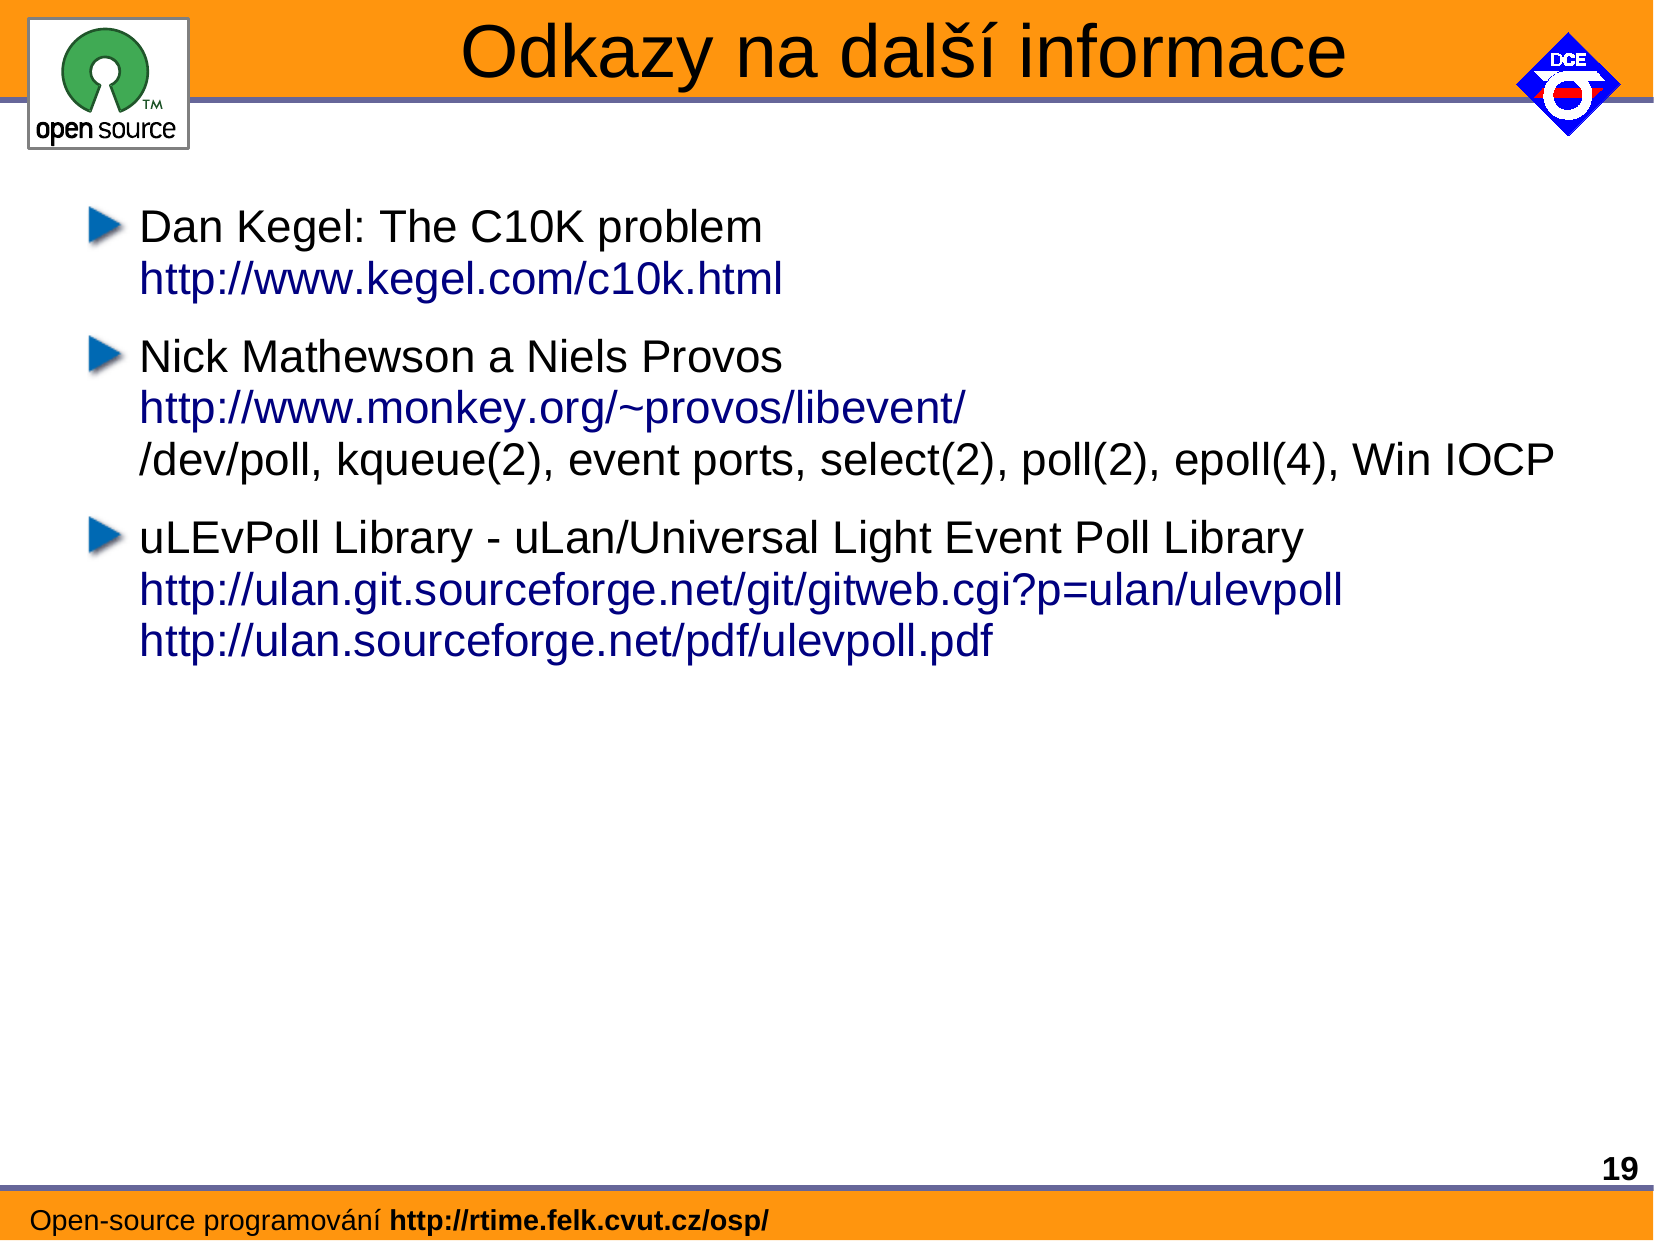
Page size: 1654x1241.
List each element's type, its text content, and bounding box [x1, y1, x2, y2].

title Odkazy na další informace [178, 4, 1631, 98]
list Dan Kegel: The C10K problem http://www.kegel.com/c10k.html Nick Mathewson a Niels Provos http://www.monkey.org/~provos/libevent/ /dev/poll, kqueue(2), event ports, select(2), poll(2), epoll(4), Win IOCP uLEvPoll Library - uLan/Universal Light Event Poll Library http://ulan.git.sourceforge.net/git/gitweb.cgi?p=ulan/ulevpoll http://ulan.sourceforge.net/pdf/ulevpoll.pdf [68, 201, 1592, 1106]
